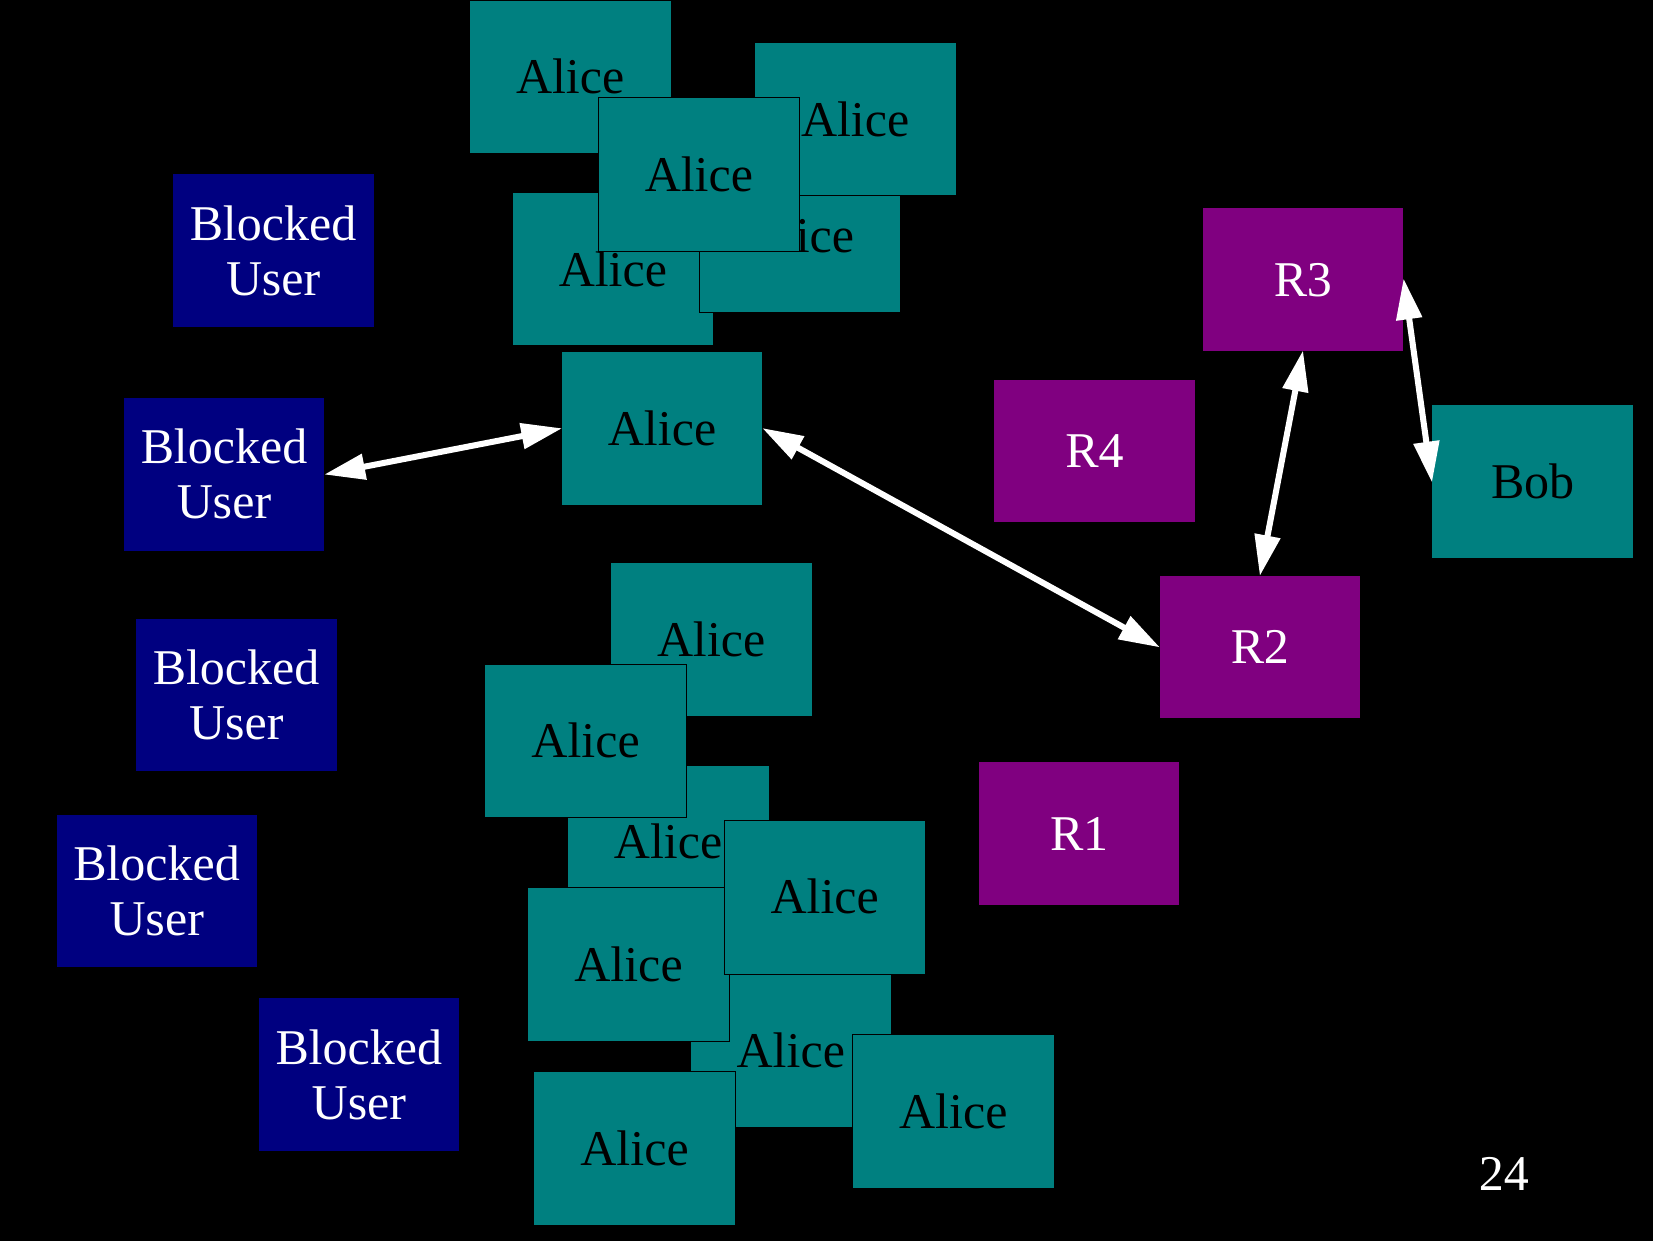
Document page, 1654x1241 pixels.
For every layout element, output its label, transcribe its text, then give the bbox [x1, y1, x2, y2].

text_box Alice [533, 1071, 736, 1226]
text_box Blocked User [172, 173, 375, 328]
text_box Blocked User [56, 814, 258, 968]
text_box R1 [978, 761, 1180, 906]
text_box Blocked User [258, 997, 460, 1152]
text_box Alice [567, 765, 770, 887]
text_box Alice [469, 0, 672, 154]
text_box R2 [1159, 575, 1361, 719]
text_box Blocked User [123, 397, 325, 552]
text_box Alice [699, 196, 901, 313]
text_box Bob [1431, 404, 1634, 559]
text_box Alice [561, 351, 763, 506]
text_box Alice [598, 97, 800, 252]
text_box Alice [512, 192, 714, 346]
text_box R4 [993, 379, 1196, 523]
text_box Alice [724, 820, 926, 975]
text_box Alice [852, 1034, 1055, 1189]
text_box R3 [1202, 207, 1404, 352]
text_box Alice [527, 887, 730, 1042]
text_box Alice [754, 42, 957, 196]
text_box Alice [690, 975, 892, 1128]
text_box Alice [484, 664, 687, 818]
text_box Blocked User [135, 618, 338, 772]
text_box Alice [610, 562, 813, 717]
